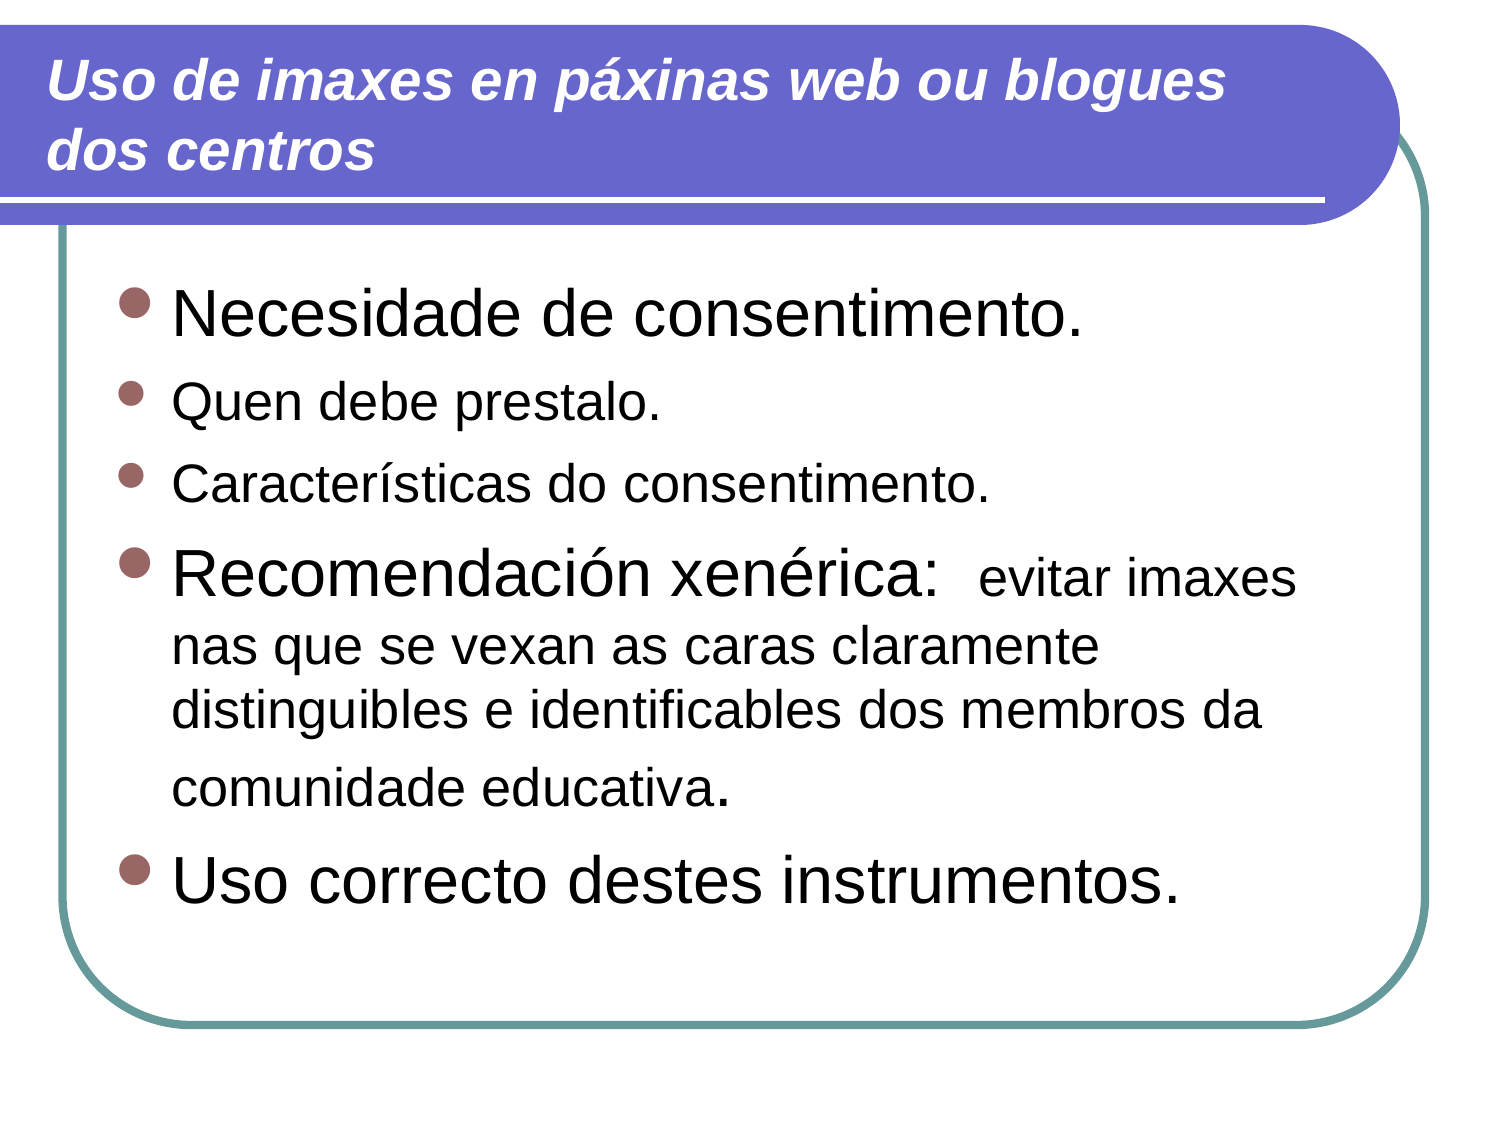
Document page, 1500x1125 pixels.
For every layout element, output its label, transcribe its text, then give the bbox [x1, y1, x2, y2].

title Uso de imaxes en páxinas web ou blogues dos centros [31, 0, 1347, 226]
list Necesidade de consentimento. Quen debe prestalo. Características do consentimento. Recomendación xenérica: evitar imaxes nas que se vexan as caras claramente distinguibles e identificables dos membros da comunidade educativa. Uso correcto destes instrumentos. [99, 262, 1401, 988]
